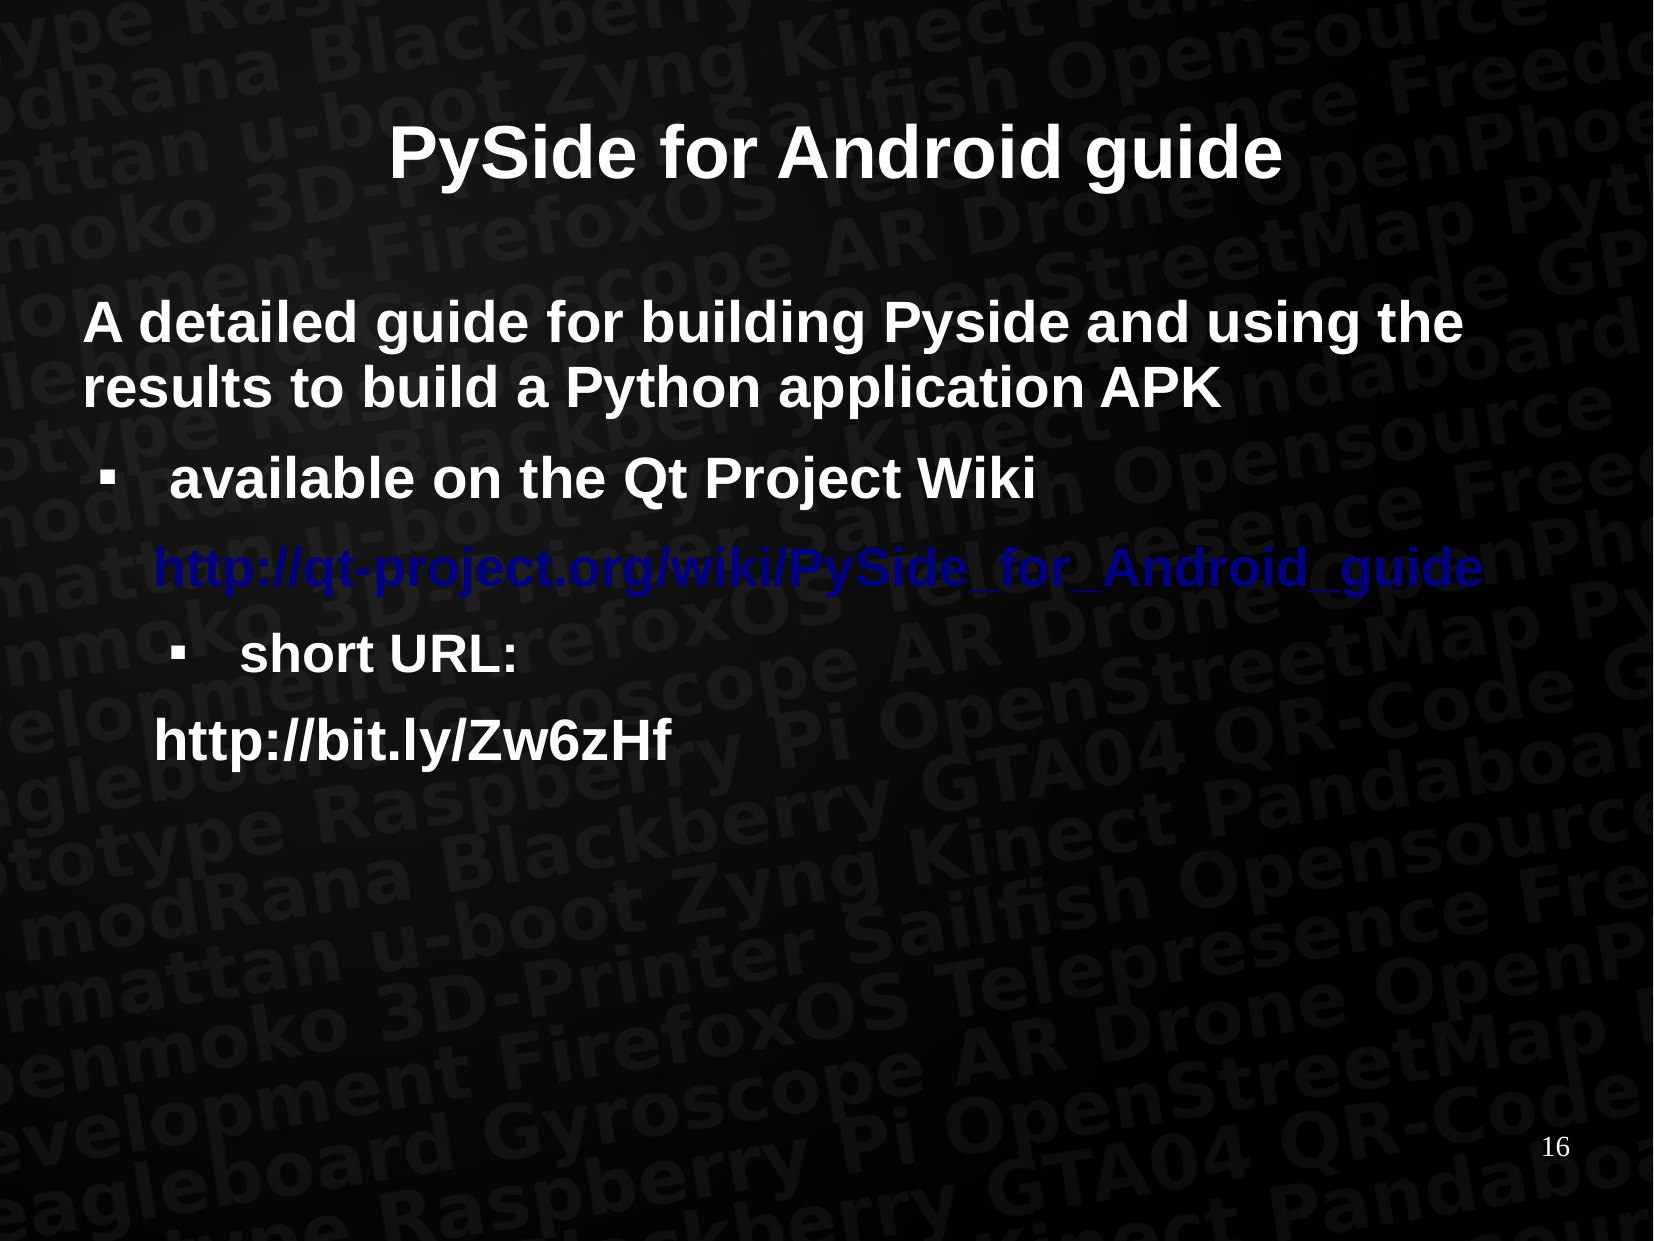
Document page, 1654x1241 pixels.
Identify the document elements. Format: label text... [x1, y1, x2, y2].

title PySide for Android guide [82, 49, 1571, 257]
list A detailed guide for building Pyside and using the results to build a Python application APK available on the Qt Project Wiki http://qt-project.org/wiki/PySide_for_Android_guide short URL: http://bit.ly/Zw6zHf [82, 290, 1538, 1010]
picture [0, 0, 1654, 1241]
